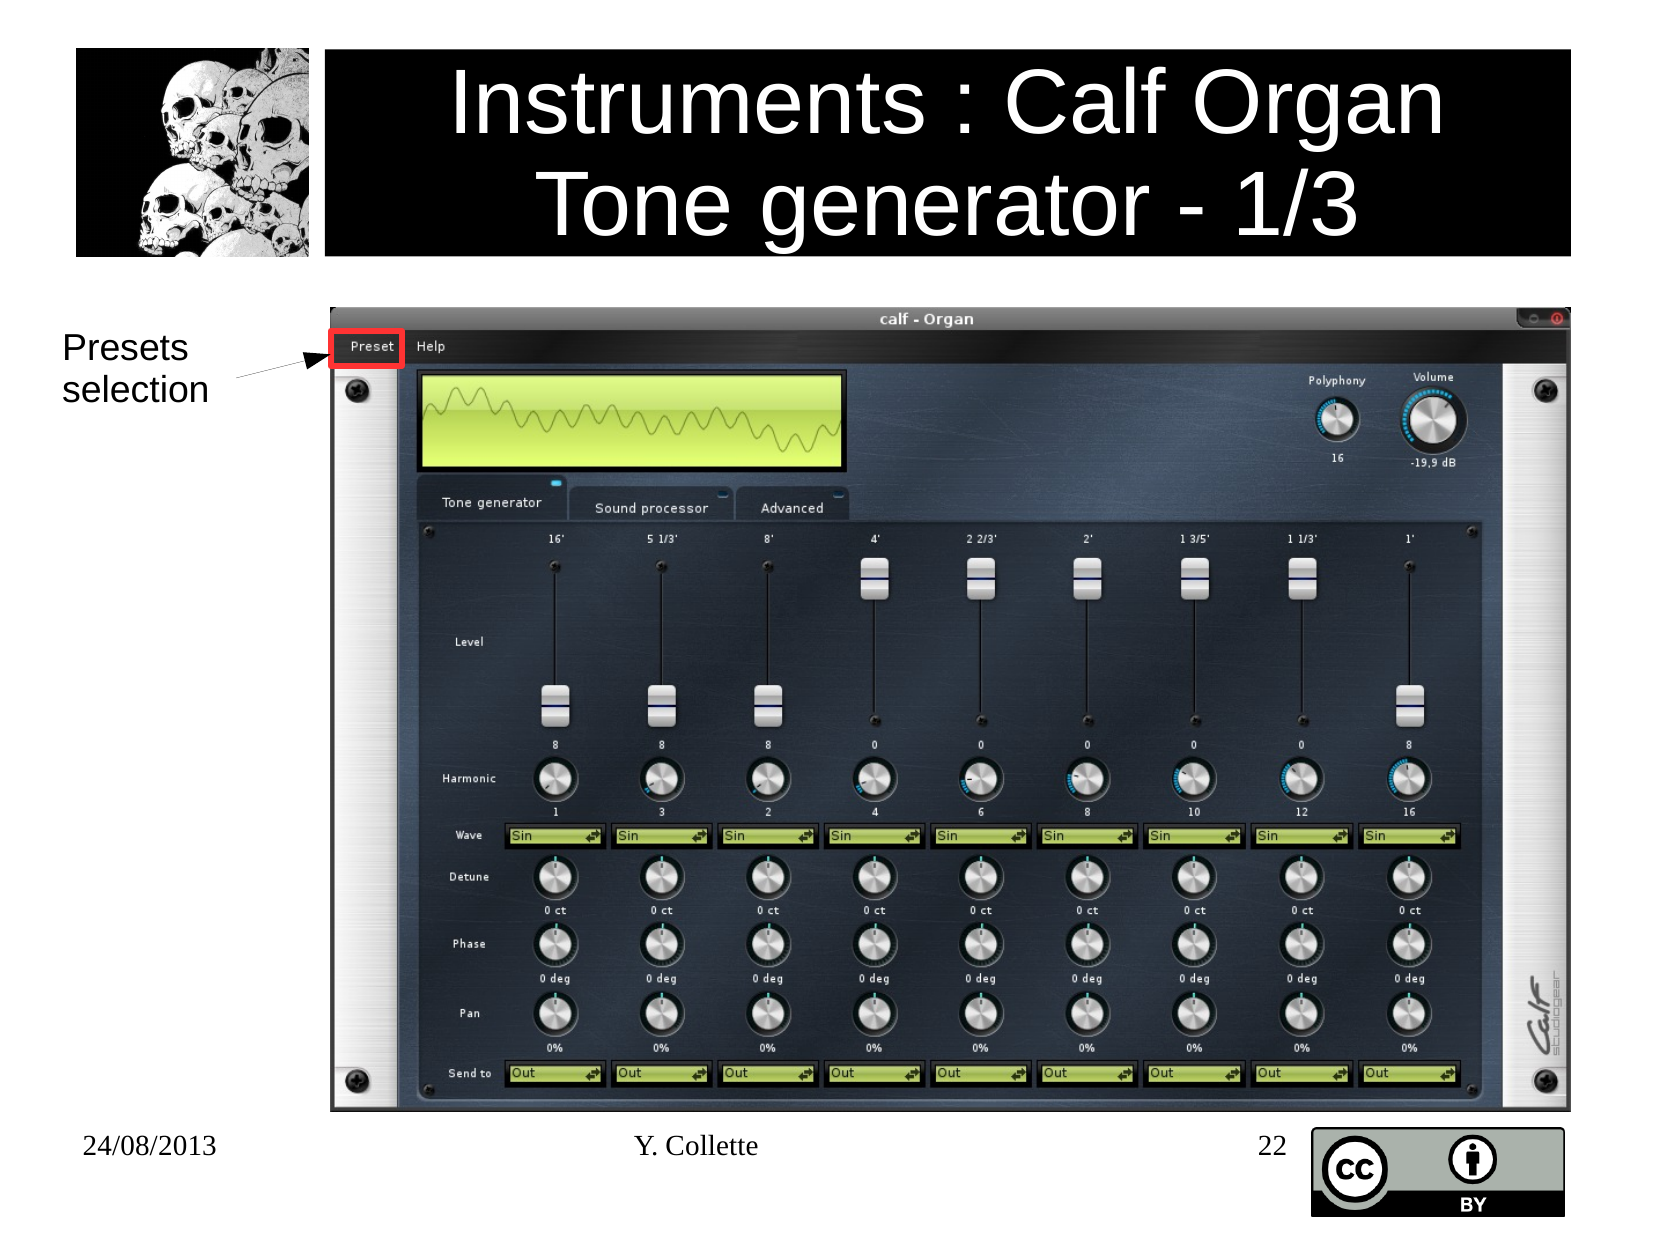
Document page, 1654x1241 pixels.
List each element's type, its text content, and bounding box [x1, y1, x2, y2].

picture [330, 307, 1571, 1113]
picture [1311, 1127, 1565, 1217]
picture [76, 48, 309, 257]
title Instruments : Calf Organ Tone generator - 1/3 [324, 49, 1571, 257]
text_box Presets selection [47, 318, 237, 418]
picture [334, 334, 399, 363]
